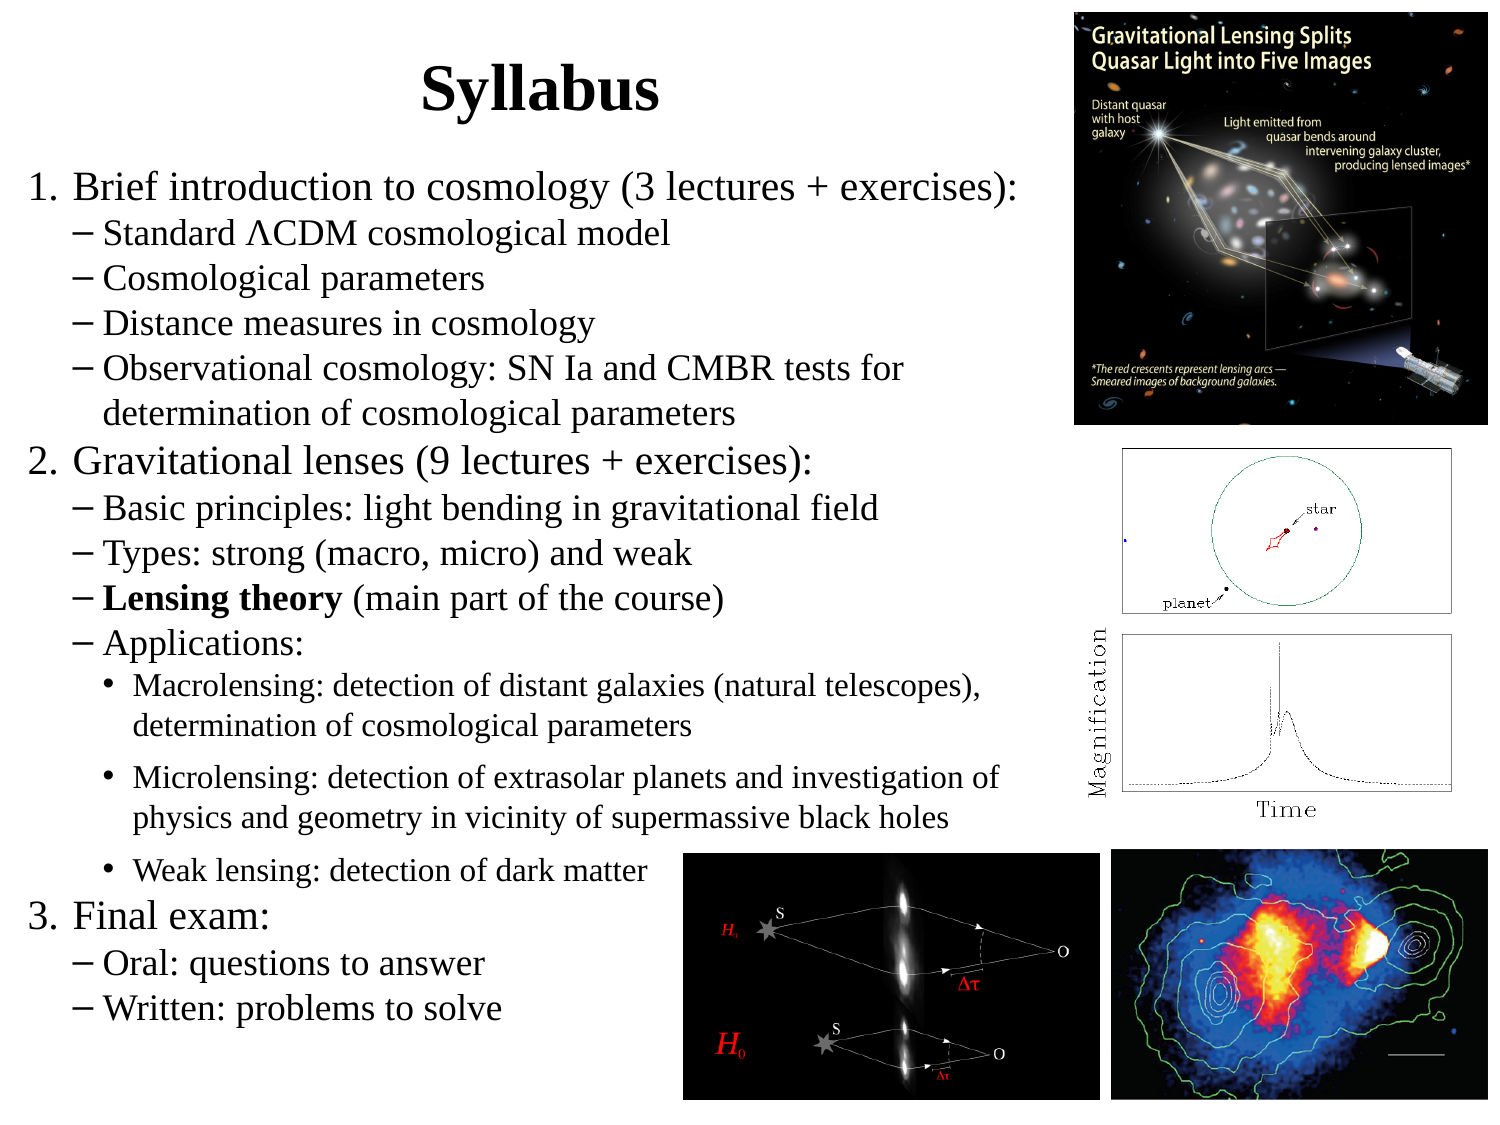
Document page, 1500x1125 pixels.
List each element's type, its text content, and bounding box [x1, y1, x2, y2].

picture [1074, 437, 1468, 838]
title Syllabus [405, 43, 677, 125]
picture [1111, 849, 1488, 1101]
picture [683, 853, 1100, 1100]
picture [1074, 12, 1488, 425]
list Brief introduction to cosmology (3 lectures + exercises): Standard ΛCDM cosmological model Cosmological parameters Distance measures in cosmology Observational cosmology: SN Ia and CMBR tests for determination of cosmological parameters Gravitational lenses (9 lectures + exercises): Basic principles: light bending in gravitational field Types: strong (macro, micro) and weak Lensing theory (main part of the course) Applications: Macrolensing: detection of distant galaxies (natural telescopes), determination of cosmological parameters Microlensing: detection of extrasolar planets and investigation of physics and geometry in vicinity of supermassive black holes Weak lensing: detection of dark matter Final exam: Oral: questions to answer Written: problems to solve [12, 150, 1088, 1089]
